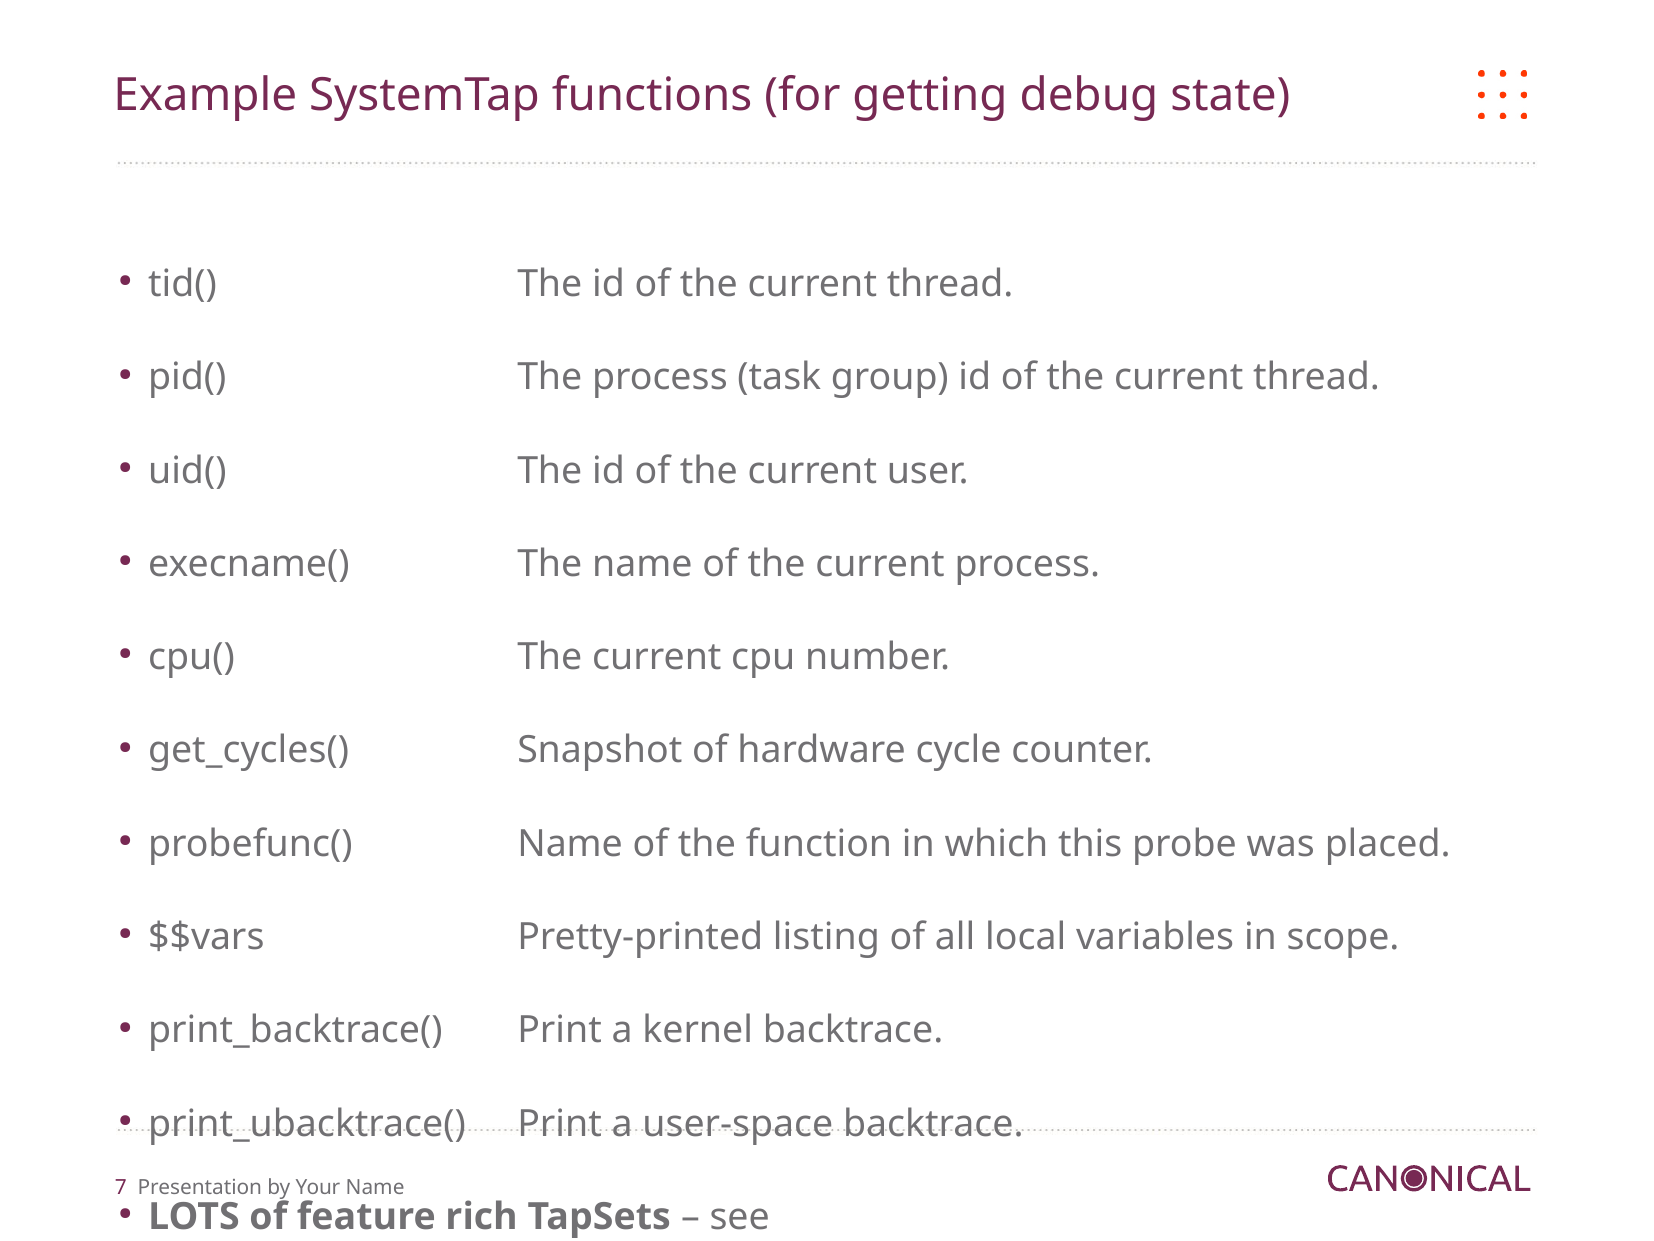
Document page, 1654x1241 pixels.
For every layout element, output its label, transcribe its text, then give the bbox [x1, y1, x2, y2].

picture [349, 1128, 359, 1135]
text_box tid() The id of the current thread. pid() The process (task group) id of the current thread. uid() The id of the current user. execname() The name of the current process. cpu() The current cpu number. get_cycles() Snapshot of hardware cycle counter. probefunc() Name of the function in which this probe was placed. $$vars Pretty-printed listing of all local variables in scope. print_backtrace() Print a kernel backtrace. print_ubacktrace() Print a user-space backtrace. LOTS of feature rich TapSets – see http://sourceware.org/systemtap/tapsets.pdf [103, 236, 1558, 1115]
picture [791, 1128, 799, 1135]
picture [648, 1128, 659, 1134]
picture [155, 1128, 165, 1134]
picture [884, 1128, 892, 1135]
picture [595, 1128, 614, 1135]
picture [279, 1128, 289, 1134]
picture [401, 1128, 409, 1135]
picture [571, 1128, 582, 1135]
picture [300, 1128, 310, 1134]
picture [871, 1128, 881, 1134]
picture [919, 1128, 930, 1135]
picture [374, 1128, 386, 1135]
picture [561, 1128, 568, 1135]
picture [448, 1128, 460, 1135]
picture [545, 1128, 558, 1135]
picture [818, 1128, 846, 1135]
picture [322, 1128, 338, 1135]
picture [313, 1128, 321, 1135]
picture [428, 1128, 446, 1135]
picture [662, 1128, 678, 1135]
picture [911, 1128, 920, 1135]
picture [341, 1128, 350, 1135]
picture [689, 1128, 707, 1135]
picture [226, 1128, 254, 1135]
picture [710, 1128, 745, 1135]
picture [116, 160, 1539, 168]
picture [290, 1128, 298, 1135]
picture [680, 1128, 689, 1135]
picture [778, 1128, 788, 1134]
picture [166, 1128, 174, 1135]
picture [192, 1128, 199, 1135]
picture [202, 1128, 213, 1135]
picture [216, 1128, 224, 1135]
picture [932, 1128, 941, 1135]
title Example SystemTap functions (for getting debug state) [113, 64, 1382, 122]
picture [629, 1128, 647, 1135]
picture [998, 1128, 1539, 1135]
picture [361, 1128, 371, 1135]
picture [585, 1128, 593, 1135]
picture [893, 1128, 908, 1135]
picture [971, 1128, 979, 1135]
picture [616, 1128, 626, 1134]
picture [524, 1128, 542, 1135]
picture [388, 1128, 398, 1134]
picture [255, 1128, 266, 1134]
picture [269, 1128, 275, 1135]
picture [747, 1128, 753, 1135]
picture [757, 1128, 767, 1134]
picture [944, 1128, 956, 1135]
picture [850, 1128, 860, 1134]
picture [410, 1128, 428, 1135]
picture [1478, 70, 1527, 119]
picture [116, 1128, 151, 1135]
picture [177, 1128, 189, 1135]
picture [861, 1128, 869, 1135]
picture [800, 1128, 818, 1135]
picture [958, 1128, 968, 1134]
picture [980, 1128, 998, 1135]
picture [462, 1128, 521, 1135]
picture [768, 1128, 776, 1135]
